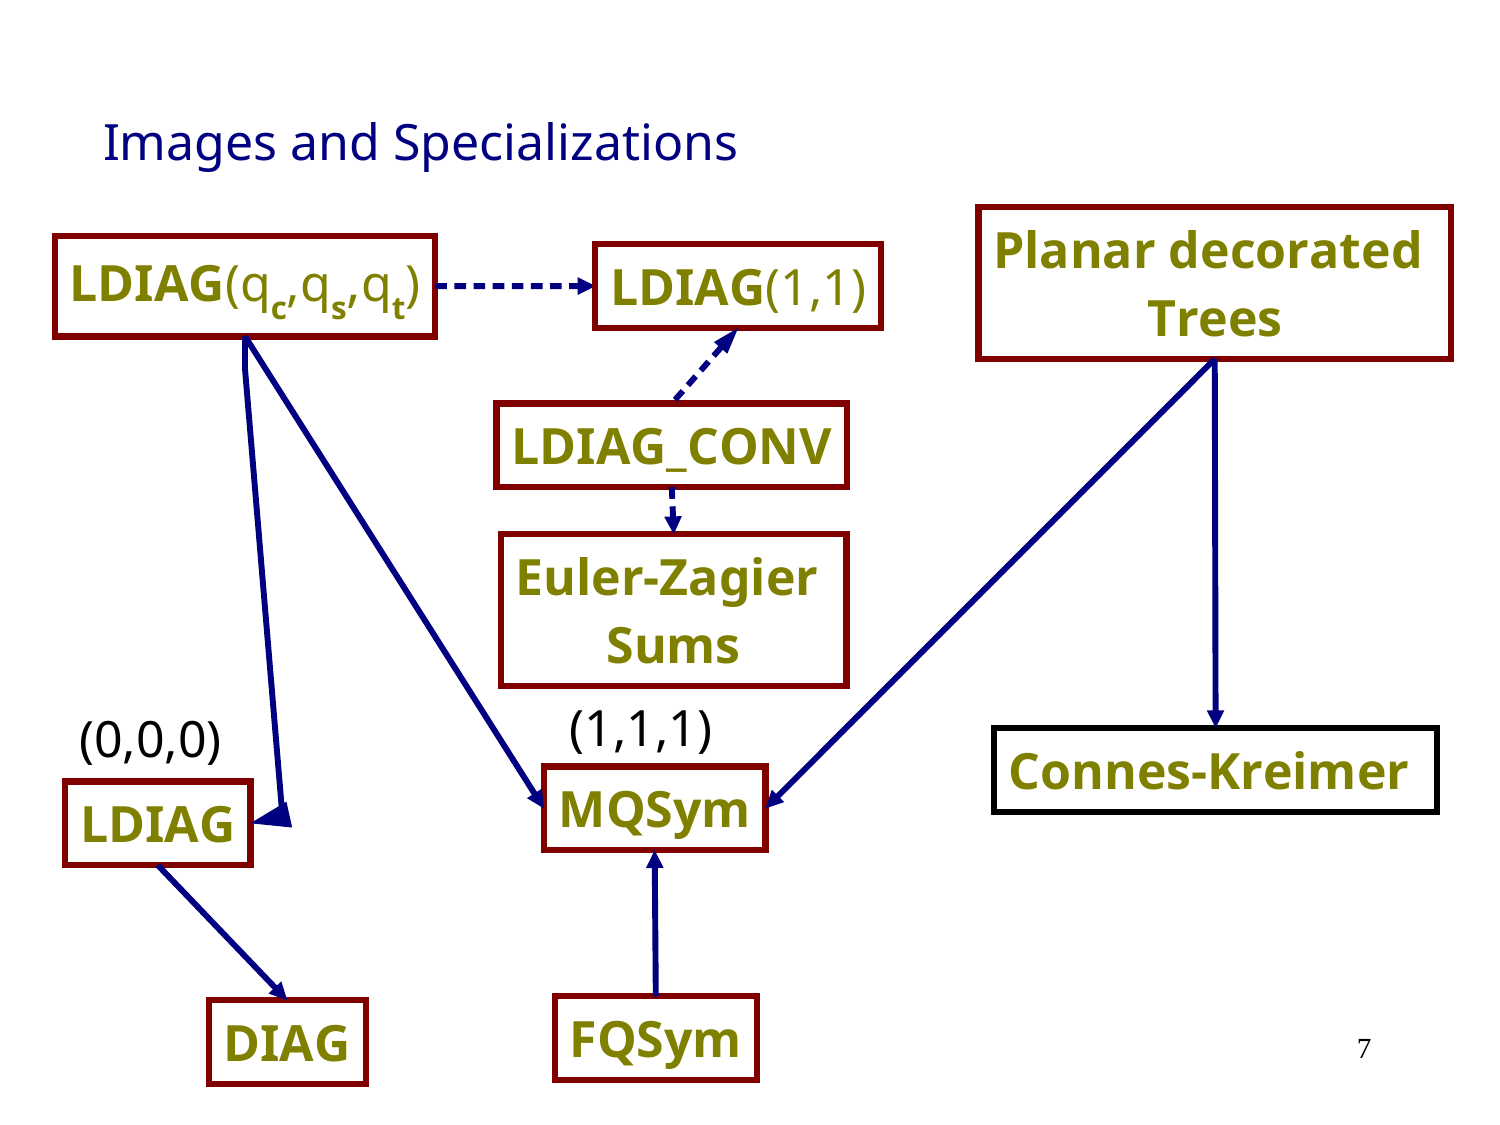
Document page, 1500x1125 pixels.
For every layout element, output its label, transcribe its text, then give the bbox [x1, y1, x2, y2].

text_box DIAG [208, 1000, 366, 1084]
text_box LDIAG(qc,qs,qt)‏ [54, 235, 436, 337]
text_box FQSym [554, 996, 757, 1081]
text_box Euler-Zagier Sums [501, 534, 847, 687]
text_box LDIAG_CONV [496, 403, 847, 488]
text_box (1,1,1)‏ [537, 687, 745, 760]
text_box LDIAG(1,1)‏ [595, 244, 882, 328]
text_box LDIAG [65, 781, 251, 866]
text_box (0,0,0)‏ [47, 696, 254, 772]
text_box Images and Specializations [88, 88, 804, 173]
text_box Planar decorated Trees [978, 207, 1451, 360]
text_box Connes-Kreimer [994, 727, 1438, 812]
text_box MQSym [543, 766, 766, 851]
